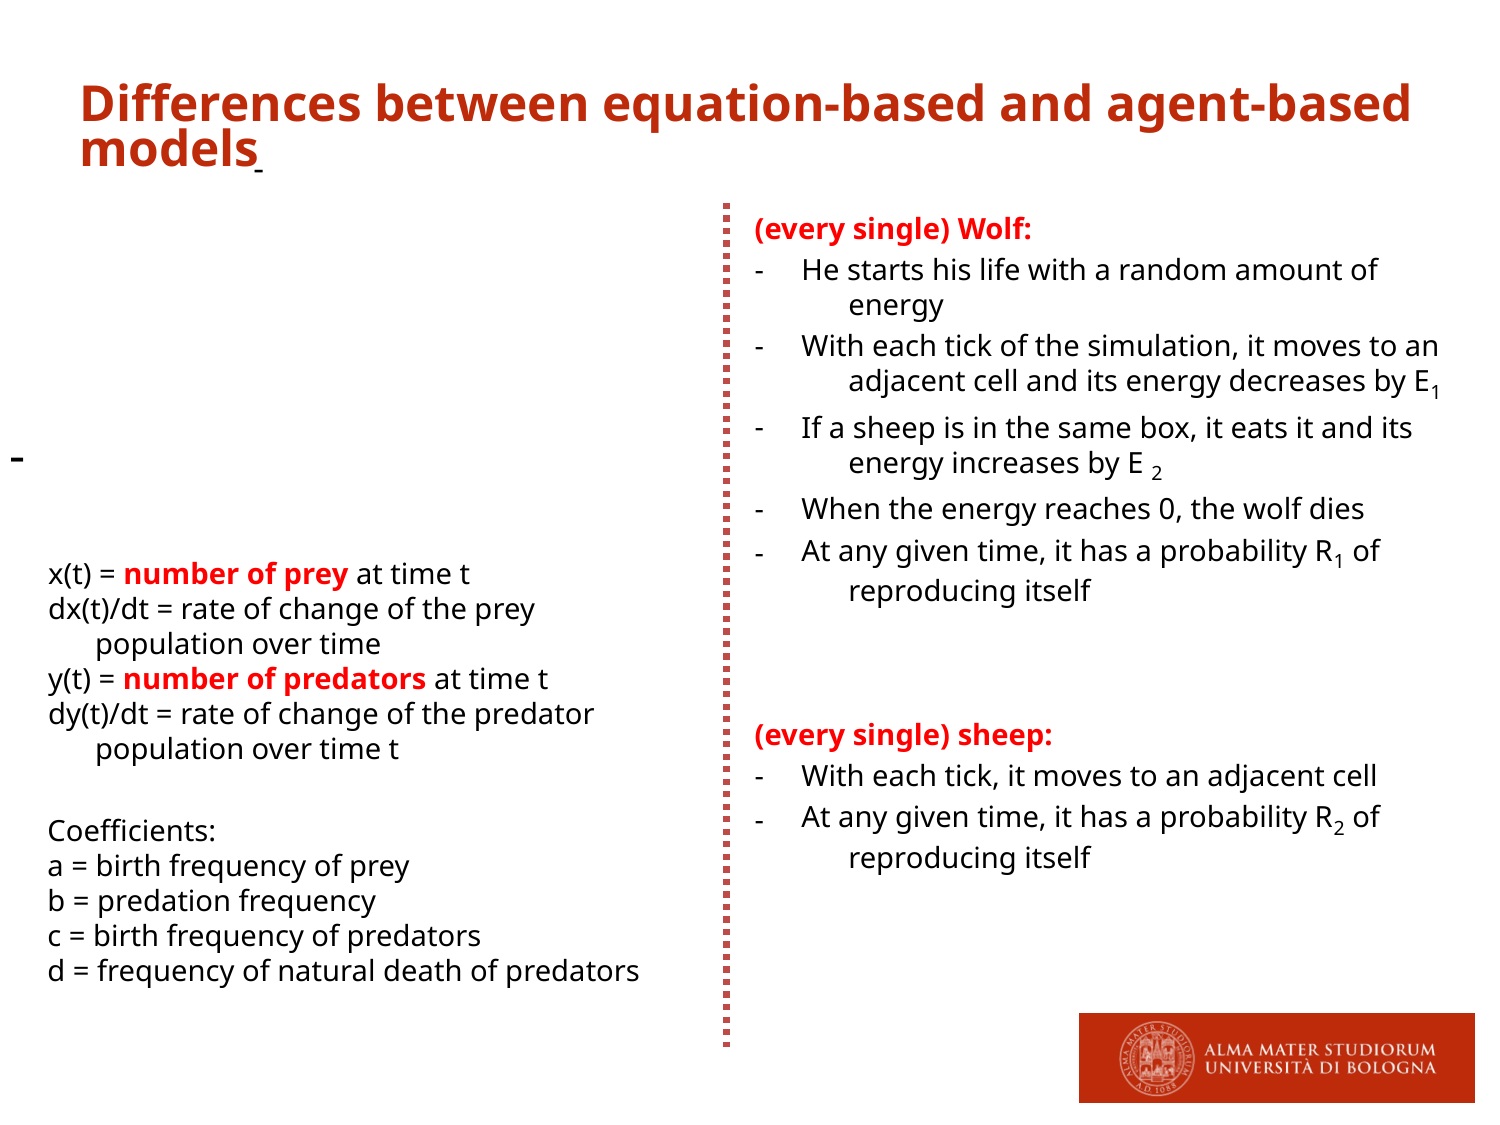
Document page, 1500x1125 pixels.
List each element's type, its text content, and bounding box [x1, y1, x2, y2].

text_box Coefficients: a = birth frequency of prey b = predation frequency c = birth frequency of predators d = frequency of natural death of predators [32, 804, 807, 1125]
text_box (every single) Wolf: He starts his life with a random amount of energy With each tick of the simulation, it moves to an adjacent cell and its energy decreases by E1 If a sheep is in the same box, it eats it and its energy increases by E 2 When the energy reaches 0, the wolf dies At any given time, it has a probability R1 of reproducing itself [739, 202, 1473, 699]
text_box x(t) = number of prey at time t dx(t)/dt = rate of change of the prey population over time y(t) = number of predators at time t dy(t)/dt = rate of change of the predator population over time t [33, 547, 680, 804]
list Differences between equation-based and agent-based models [64, 78, 1447, 185]
text_box (every single) sheep: With each tick, it moves to an adjacent cell At any given time, it has a probability R2 of reproducing itself [739, 708, 1415, 946]
text_box [0, 137, 680, 1047]
